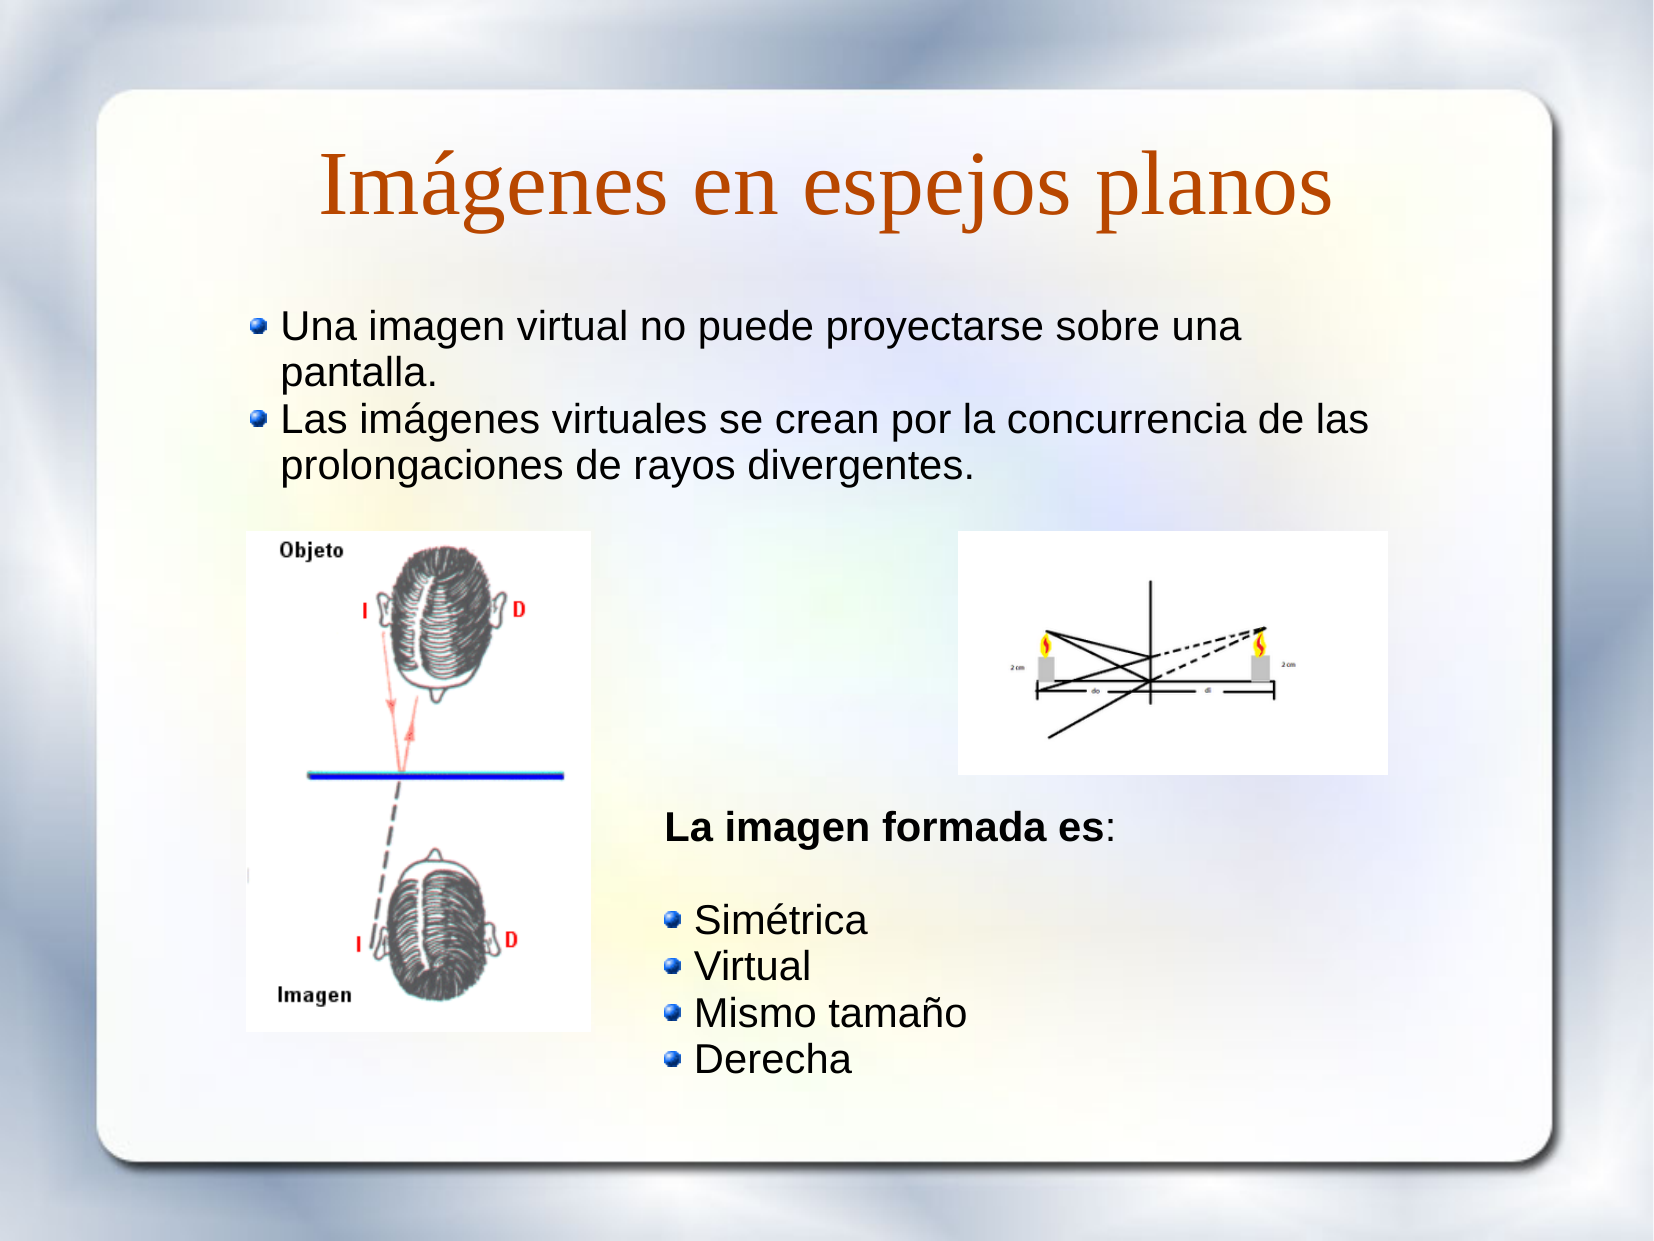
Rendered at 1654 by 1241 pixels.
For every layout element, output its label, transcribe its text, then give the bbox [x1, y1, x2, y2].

picture [0, 0, 1654, 1241]
text_box Una imagen virtual no puede proyectarse sobre una pantalla. Las imágenes virtuales se crean por la concurrencia de las prolongaciones de rayos divergentes. [236, 295, 1418, 498]
text_box La imagen formada es: Simétrica Virtual Mismo tamaño Derecha [649, 796, 1270, 1093]
title Imágenes en espejos planos [121, 132, 1534, 235]
